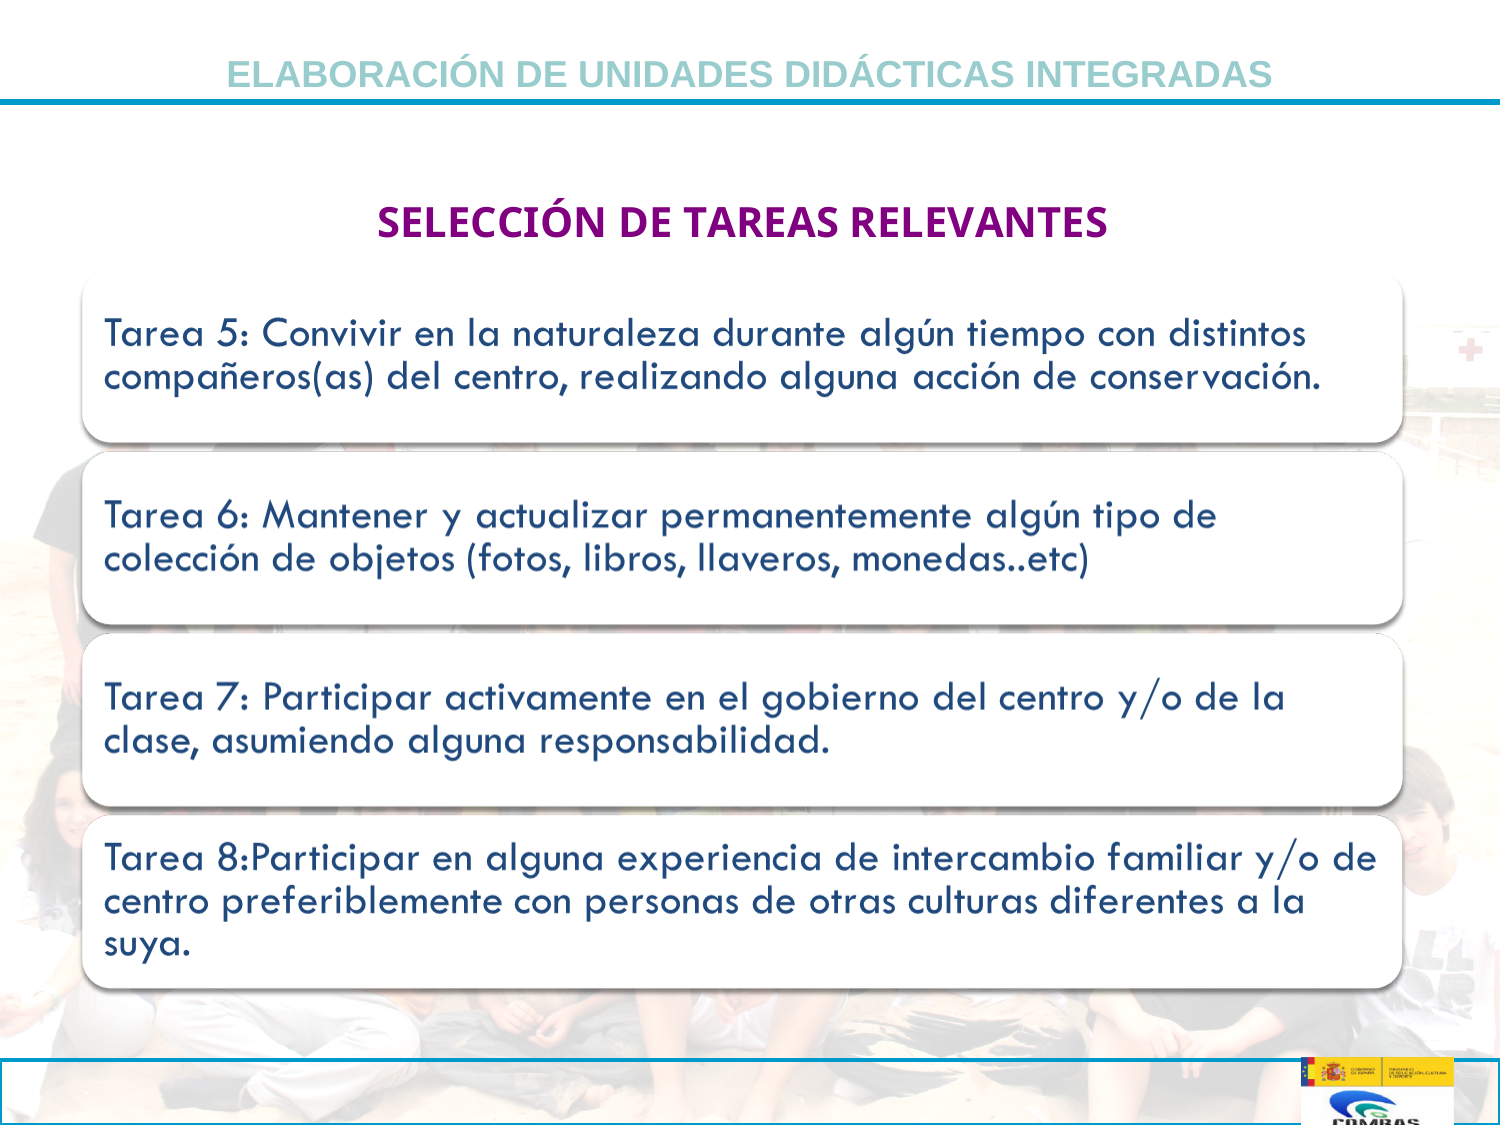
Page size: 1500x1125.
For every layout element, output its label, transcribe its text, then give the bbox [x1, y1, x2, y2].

text_box SELECCIÓN DE TAREAS RELEVANTES [53, 137, 1444, 298]
text_box ELABORACIÓN DE UNIDADES DIDÁCTICAS INTEGRADAS [0, 42, 1500, 99]
picture [0, 125, 1500, 1125]
